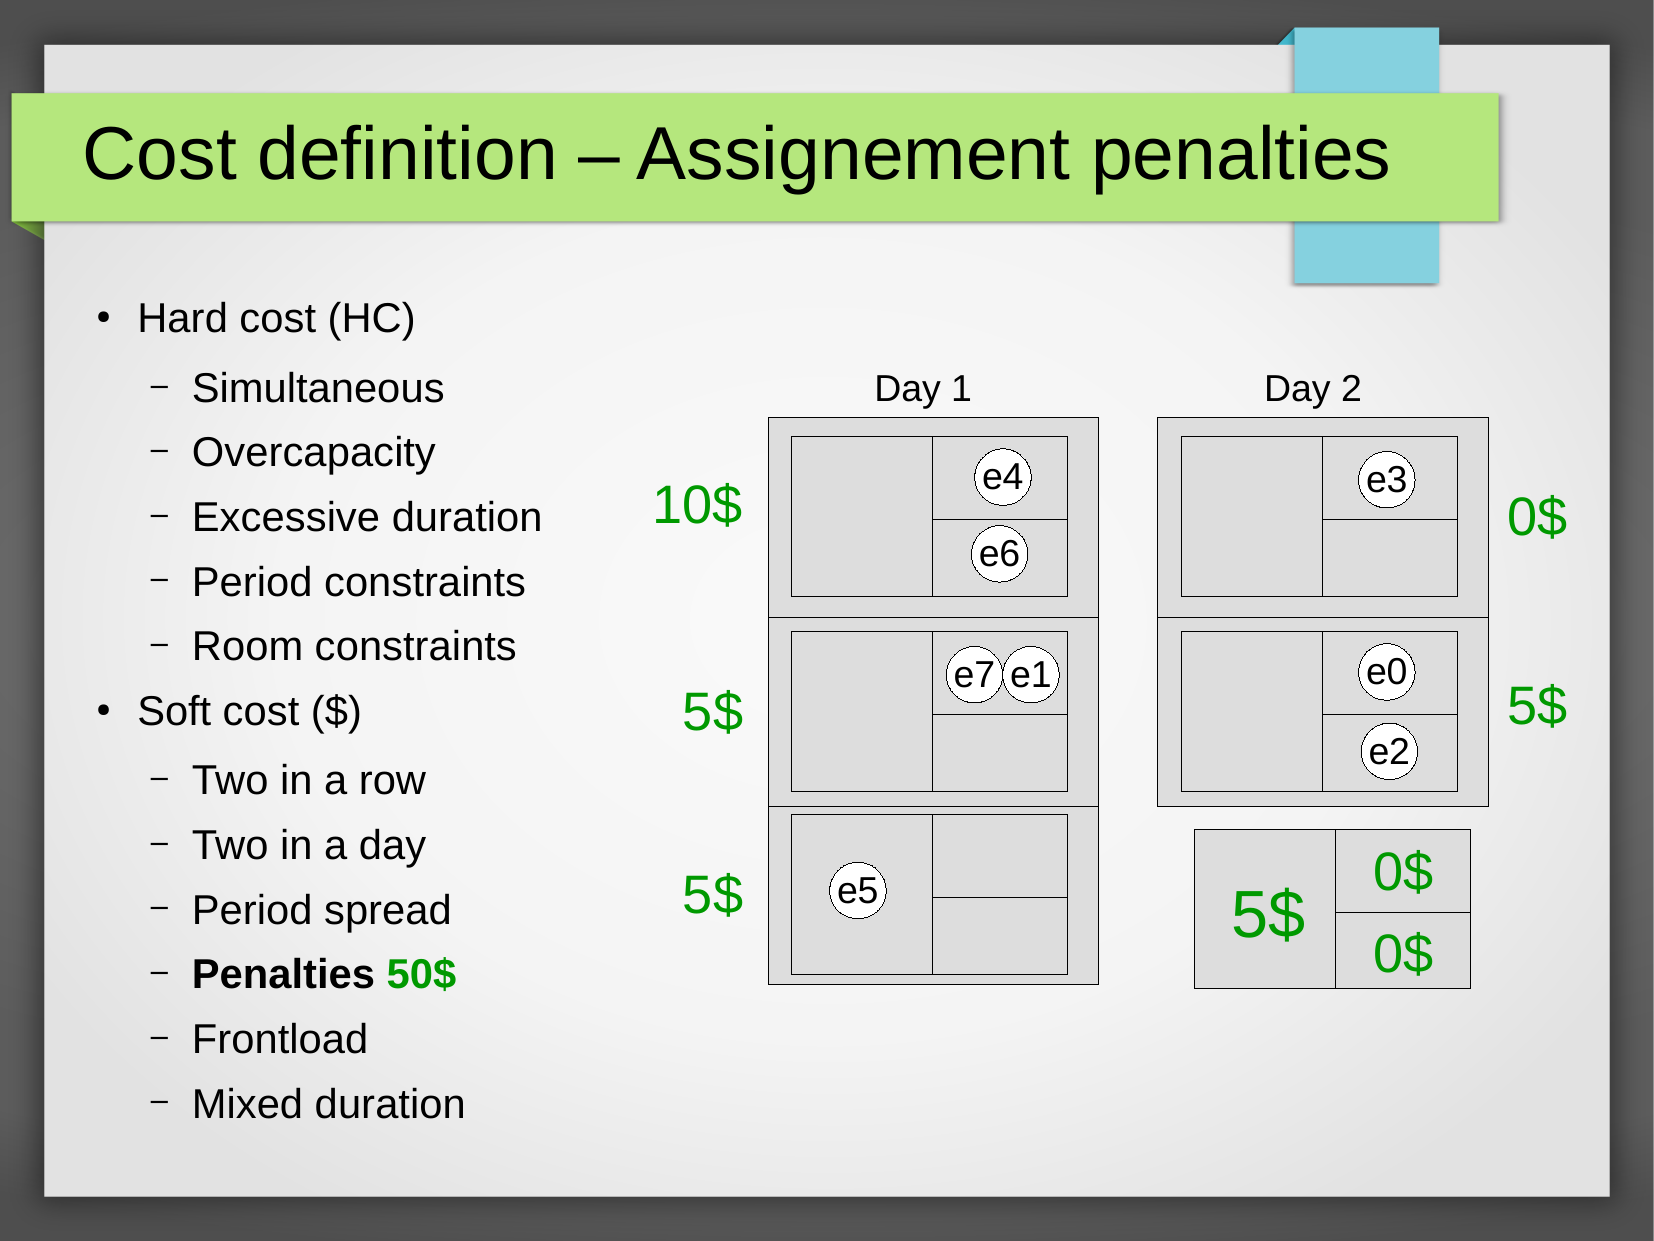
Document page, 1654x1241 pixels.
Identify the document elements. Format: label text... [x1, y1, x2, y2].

text_box [1157, 618, 1489, 807]
text_box e2 [1361, 723, 1418, 780]
text_box [1157, 417, 1489, 617]
text_box 10$ [637, 467, 759, 544]
text_box 5$ [1216, 869, 1321, 960]
title Cost definition – Assignement penalties [82, 94, 1453, 213]
text_box e3 [1358, 451, 1416, 508]
text_box e7 [946, 646, 1003, 703]
text_box 0$ [1358, 833, 1449, 910]
text_box Day 2 [1249, 360, 1377, 418]
text_box [768, 807, 1099, 985]
text_box e4 [974, 448, 1032, 506]
text_box e5 [829, 862, 887, 919]
list Hard cost (HC) Simultaneous Overcapacity Excessive duration Period constraints Room constraints Soft cost ($) Two in a row Two in a day Period spread Penalties 50$ Frontload Mixed duration [82, 295, 1571, 1134]
text_box e6 [971, 525, 1028, 583]
text_box 0$ [1492, 479, 1583, 556]
text_box 5$ [668, 674, 759, 751]
text_box 5$ [1492, 668, 1583, 745]
text_box [661, 417, 1099, 806]
text_box Day 1 [859, 360, 987, 418]
picture [0, 0, 1654, 1241]
text_box [1336, 829, 1471, 912]
text_box 5$ [668, 857, 759, 934]
text_box e1 [1002, 646, 1060, 703]
text_box 0$ [1358, 916, 1449, 993]
text_box [1336, 913, 1471, 989]
text_box [1194, 829, 1335, 989]
text_box e0 [1358, 643, 1416, 701]
